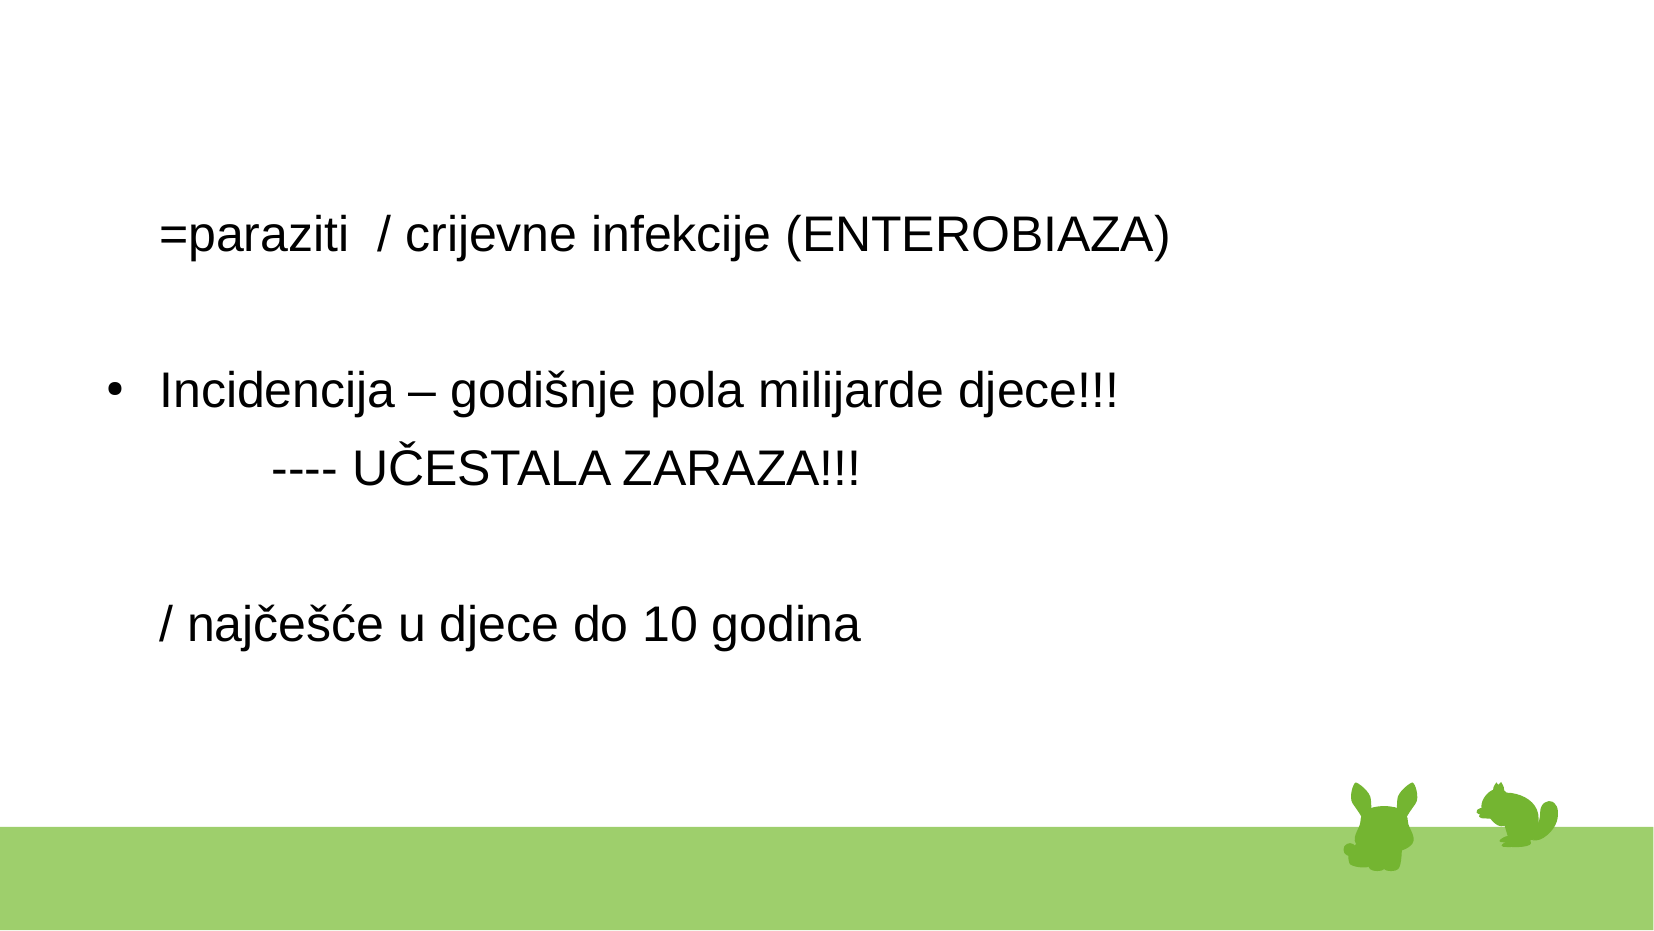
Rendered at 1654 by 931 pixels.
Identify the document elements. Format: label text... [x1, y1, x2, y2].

list =paraziti / crijevne infekcije (ENTEROBIAZA) Incidencija – godišnje pola milijarde djece!!! ---- UČESTALA ZARAZA!!! / najčešće u djece do 10 godina [88, 206, 1565, 739]
